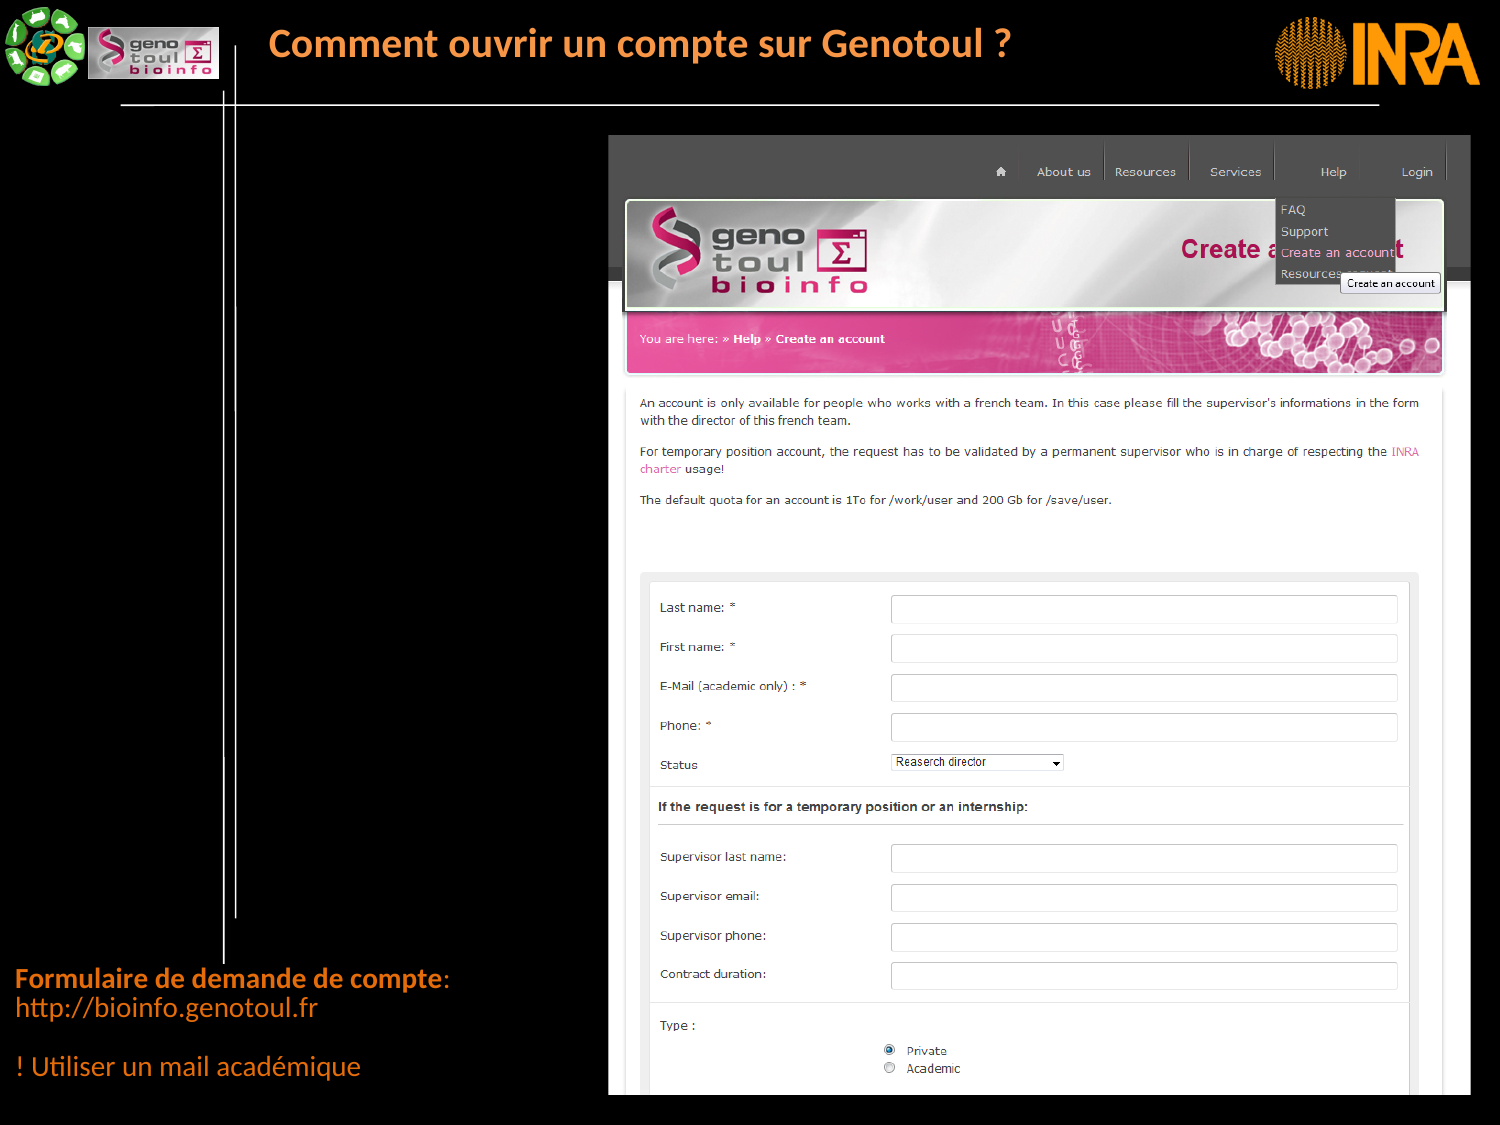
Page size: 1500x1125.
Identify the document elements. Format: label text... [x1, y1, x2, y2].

picture [608, 135, 1471, 1095]
text_box Formulaire de demande de compte: http://bioinfo.genotoul.fr ! Utiliser un mail académique [0, 959, 585, 1091]
text_box Comment ouvrir un compte sur Genotoul ? [253, 19, 1270, 86]
